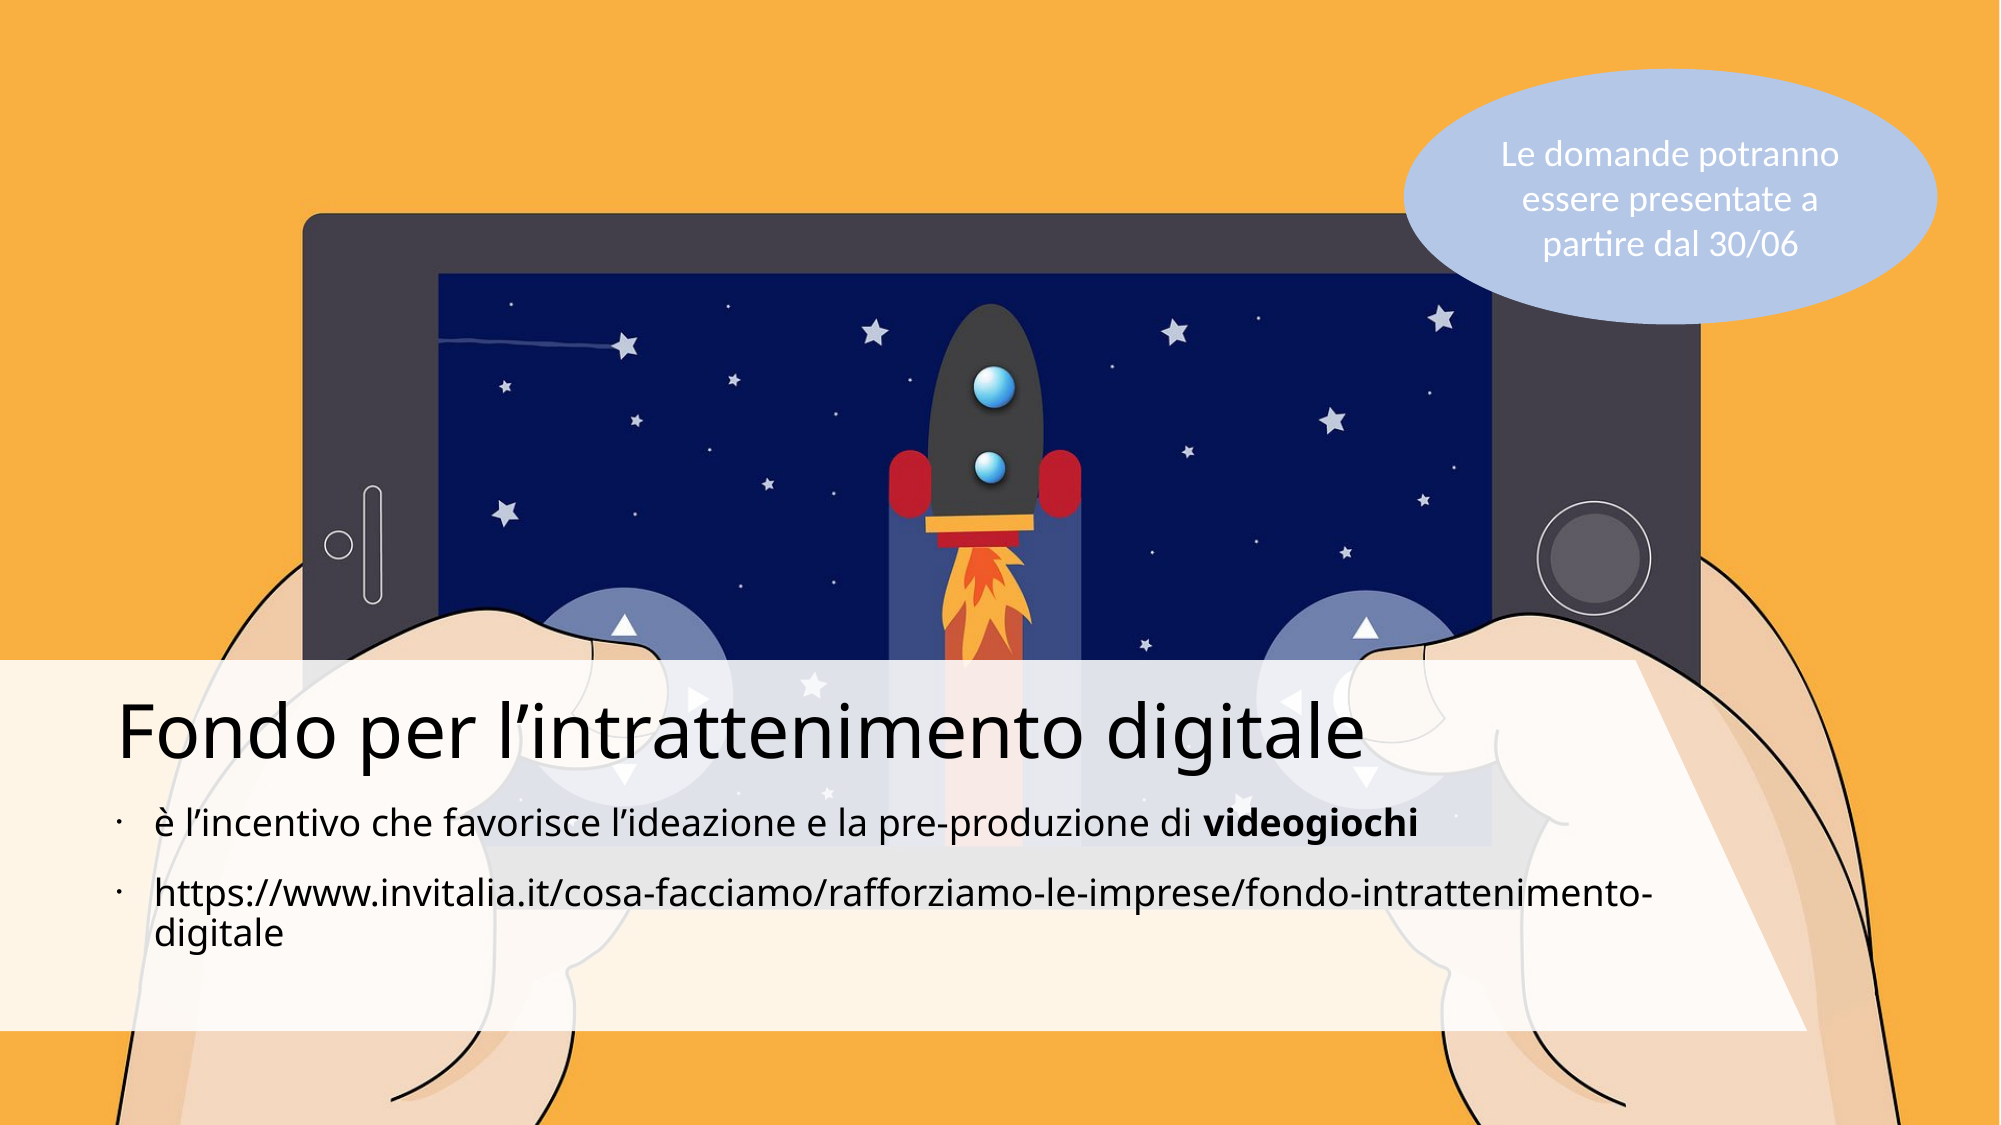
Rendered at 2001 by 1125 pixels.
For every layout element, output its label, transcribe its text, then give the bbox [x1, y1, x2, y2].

text_box [0, 660, 1808, 1032]
title Fondo per l’intrattenimento digitale [101, 686, 1622, 789]
picture [0, 0, 2000, 1125]
text_box Le domande potranno essere presentate a partire dal 30/06 [1403, 68, 1938, 325]
list è l’incentivo che favorisce l’ideazione e la pre-produzione di videogiochi https://www.invitalia.it/cosa-facciamo/rafforziamo-le-imprese/fondo-intrattenimento-digitale [101, 796, 1671, 1002]
